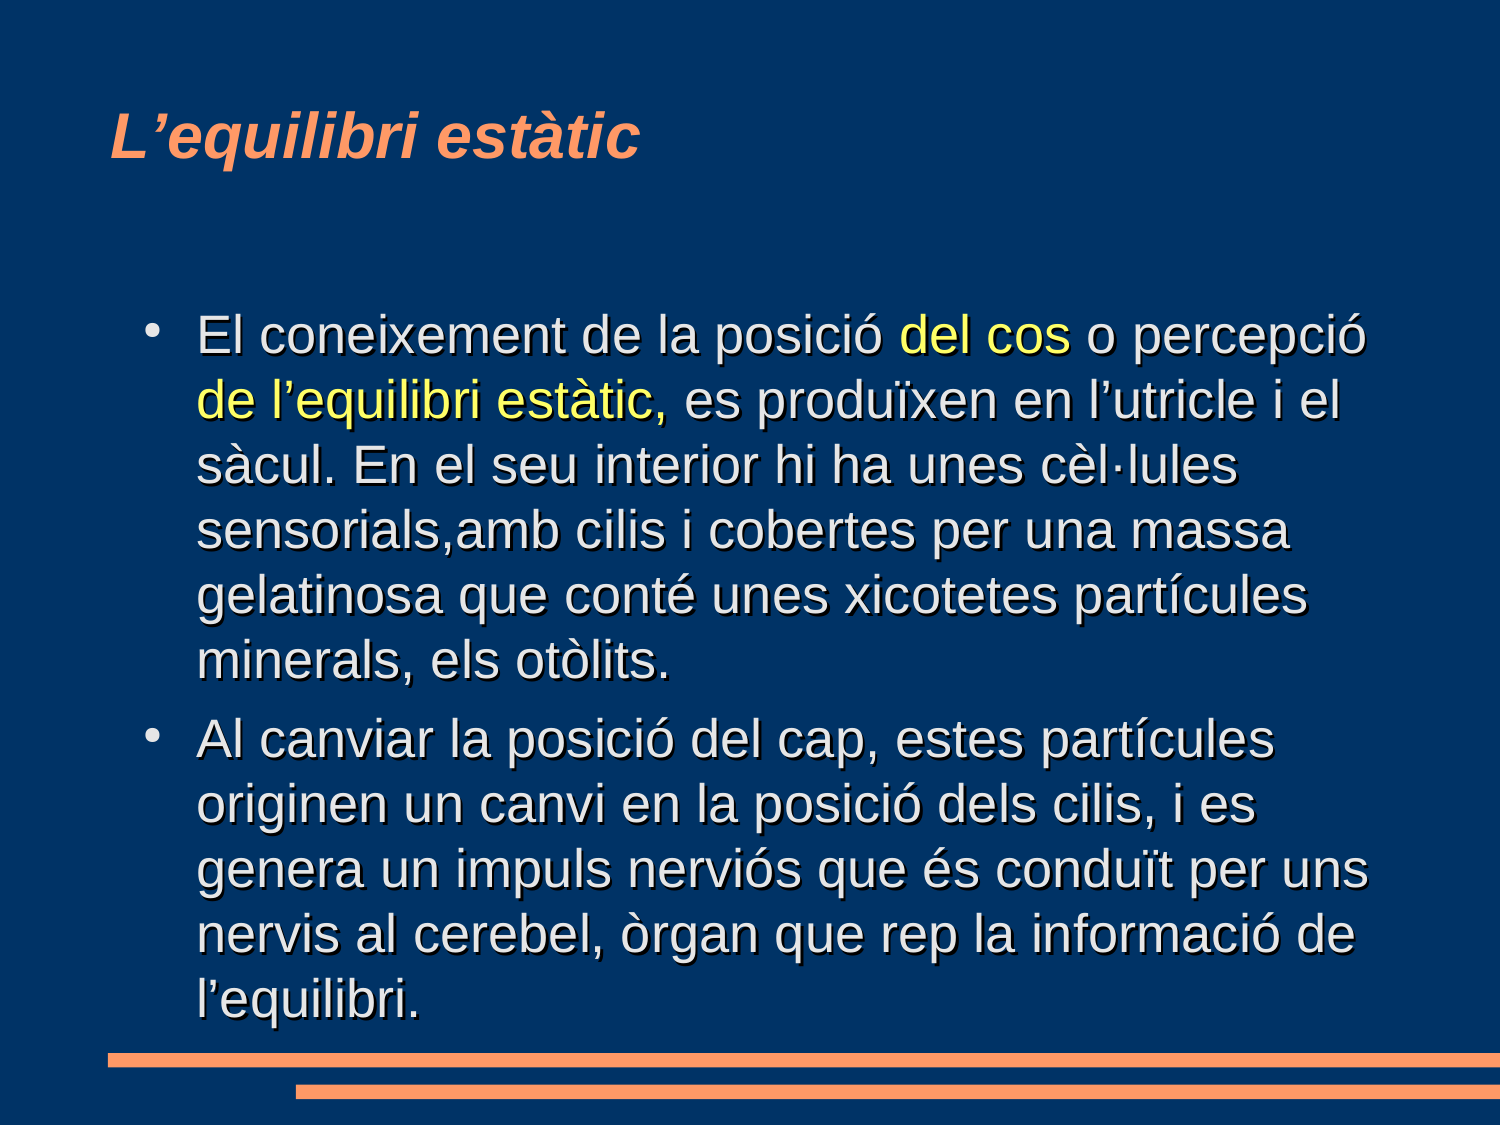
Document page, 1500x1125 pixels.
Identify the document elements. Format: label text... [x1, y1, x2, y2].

title L’equilibri estàtic [110, 41, 1392, 230]
list El coneixement de la posició del cos o percepció de l’equilibri estàtic, es produïxen en l’utricle i el sàcul. En el seu interior hi ha unes cèl·lules sensorials,amb cilis i cobertes per una massa gelatinosa que conté unes xicotetes partícules minerals, els otòlits. Al canviar la posició del cap, estes partícules originen un canvi en la posició dels cilis, i es genera un impuls nerviós que és conduït per uns nervis al cerebel, òrgan que rep la informació de l’equilibri. [110, 292, 1416, 1037]
